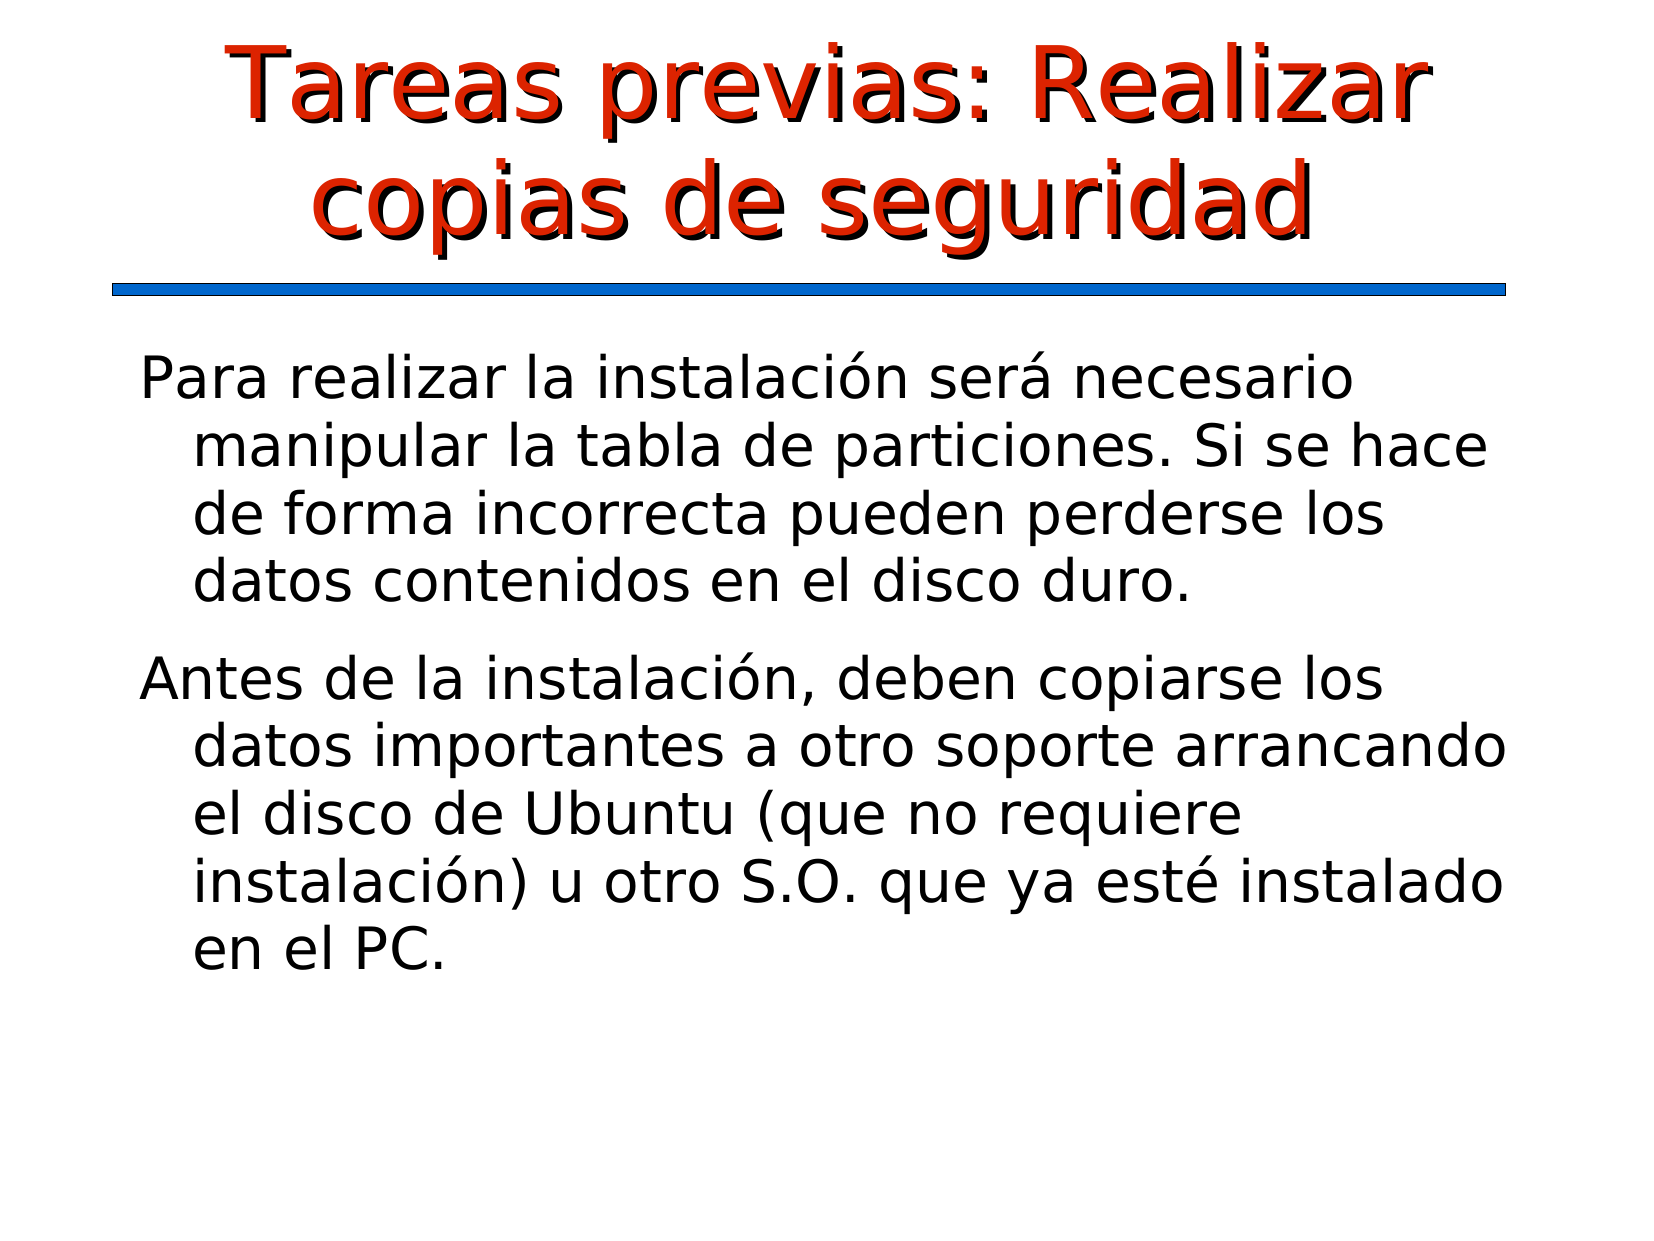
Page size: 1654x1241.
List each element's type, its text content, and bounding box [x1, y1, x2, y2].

list Para realizar la instalación será necesario manipular la tabla de particiones. Si se hace de forma incorrecta pueden perderse los datos contenidos en el disco duro. Antes de la instalación, deben copiarse los datos importantes a otro soporte arrancando el disco de Ubuntu (que no requiere instalación) u otro S.O. que ya esté instalado en el PC. [121, 344, 1534, 1127]
title Tareas previas: Realizar copias de seguridad [121, 25, 1534, 258]
